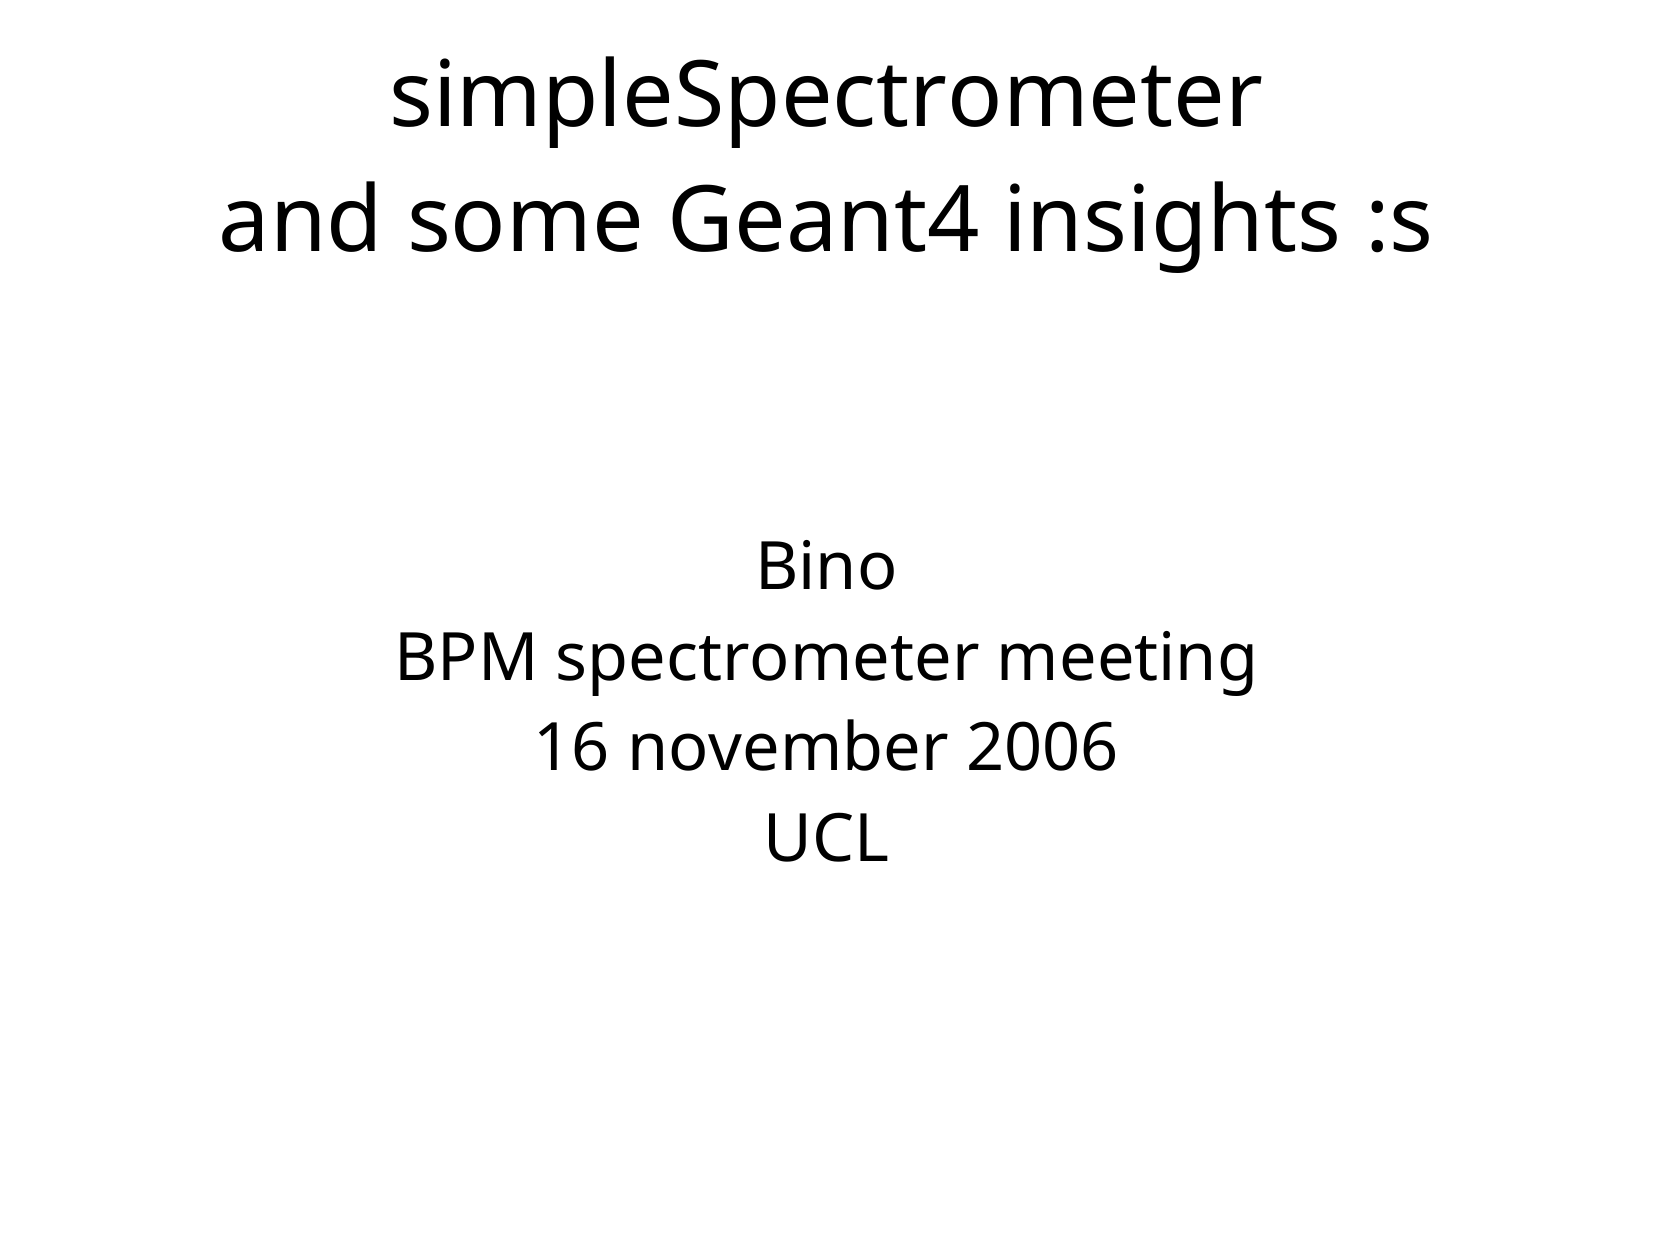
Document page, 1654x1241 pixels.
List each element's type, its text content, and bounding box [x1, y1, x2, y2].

subtitle Bino BPM spectrometer meeting 16 november 2006 UCL [82, 290, 1571, 1109]
title simpleSpectrometer and some Geant4 insights :s [82, 42, 1571, 264]
